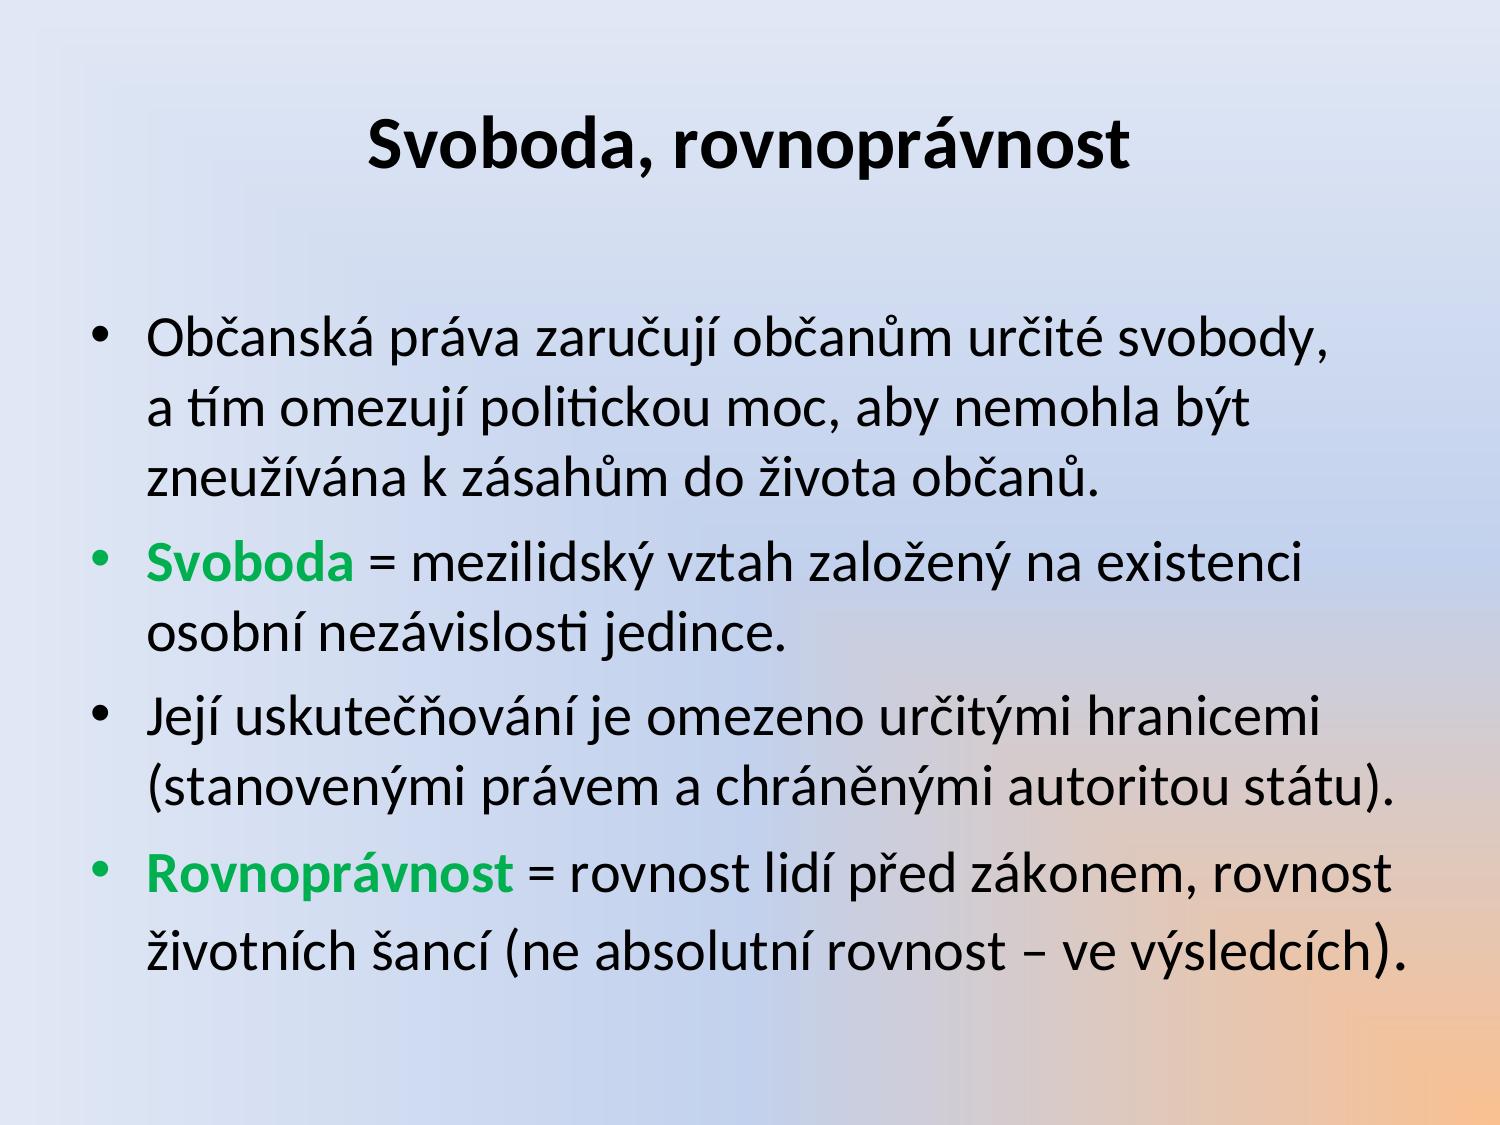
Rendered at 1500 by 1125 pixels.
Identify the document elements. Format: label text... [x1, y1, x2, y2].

picture [0, 0, 1500, 1125]
title Svoboda, rovnoprávnost [75, 45, 1426, 233]
list Občanská práva zaručují občanům určité svobody, a tím omezují politickou moc, aby nemohla být zneužívána k zásahům do života občanů. Svoboda = mezilidský vztah založený na existenci osobní nezávislosti jedince. Její uskutečňování je omezeno určitými hranicemi (stanovenými právem a chráněnými autoritou státu). Rovnoprávnost = rovnost lidí před zákonem, rovnost životních šancí (ne absolutní rovnost – ve výsledcích). [75, 290, 1426, 1005]
